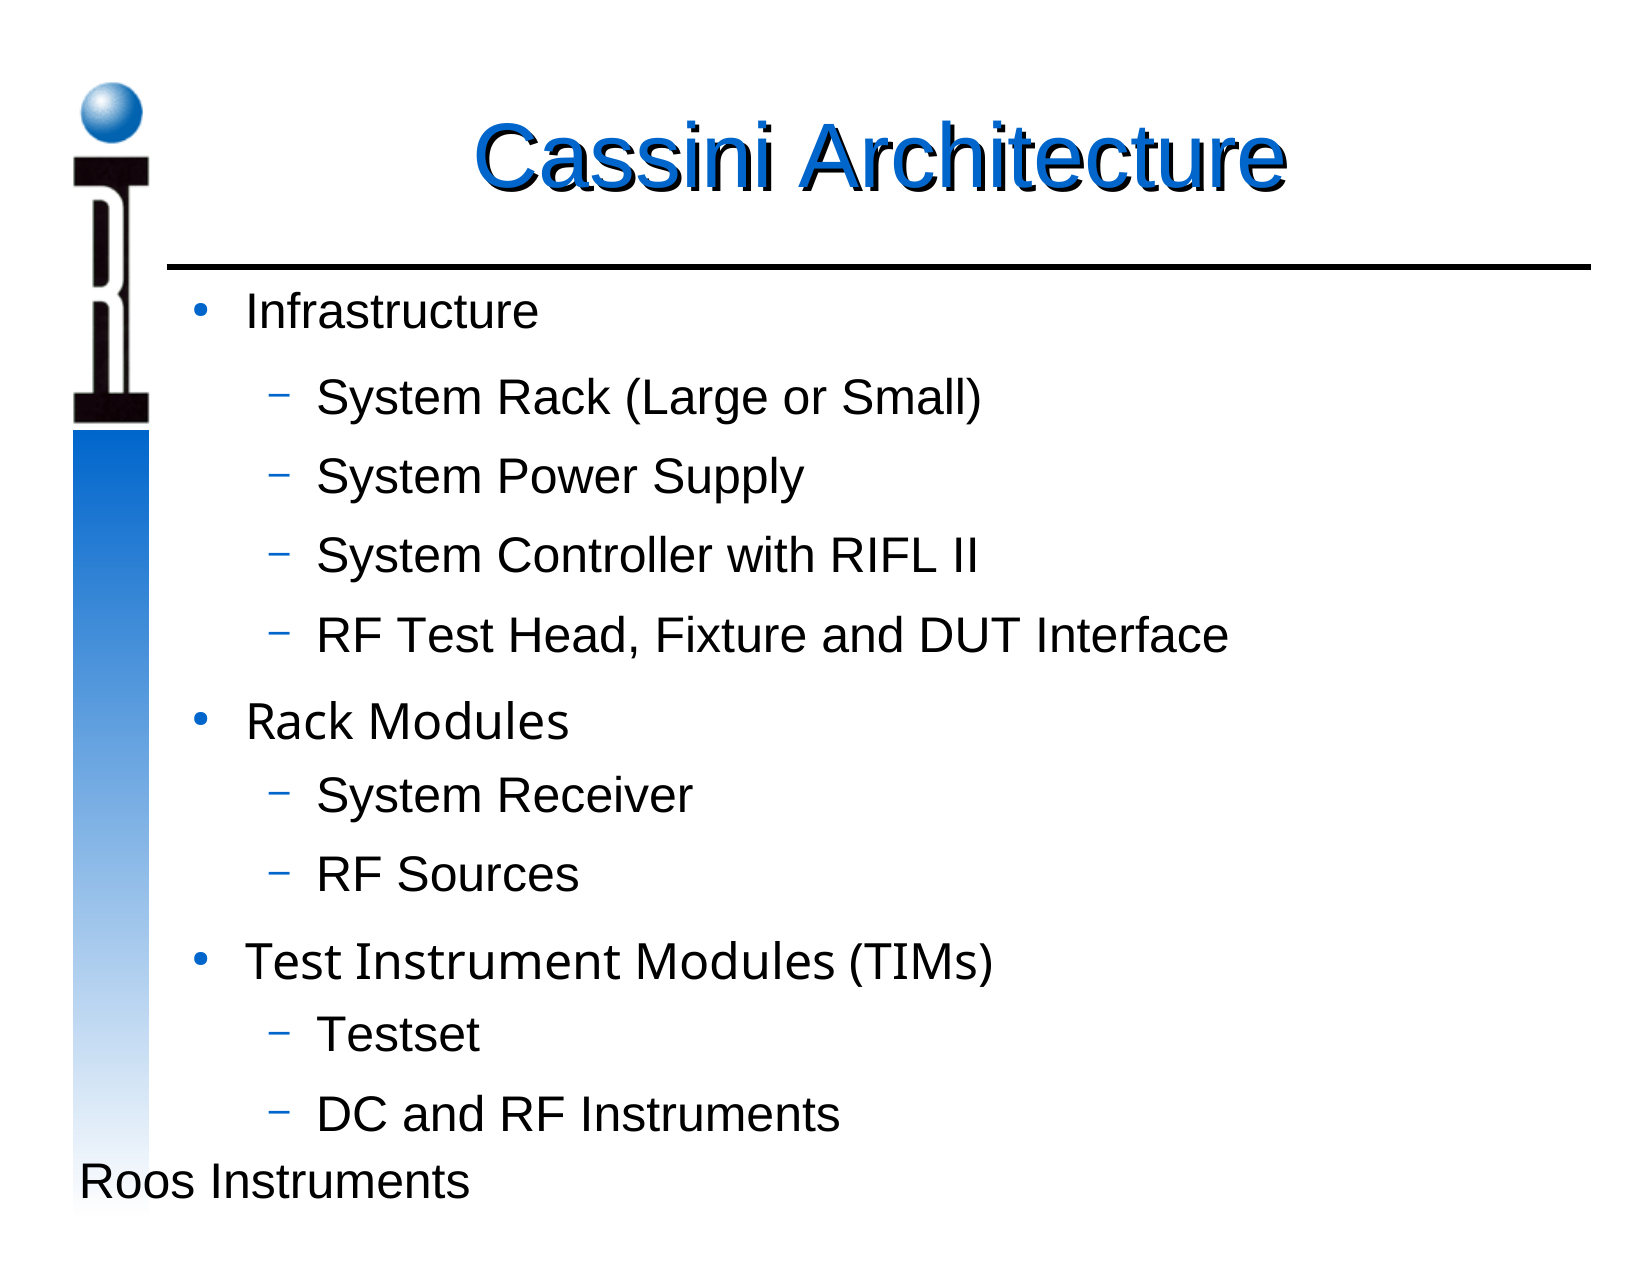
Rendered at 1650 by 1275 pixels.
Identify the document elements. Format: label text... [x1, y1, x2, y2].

picture [69, 78, 154, 430]
list Infrastructure System Rack (Large or Small) System Power Supply System Controller with RIFL II RF Test Head, Fixture and DUT Interface Rack Modules System Receiver RF Sources Test Instrument Modules (TIMs) Testset DC and RF Instruments [174, 283, 1591, 1117]
title Cassini Architecture [171, 59, 1591, 253]
